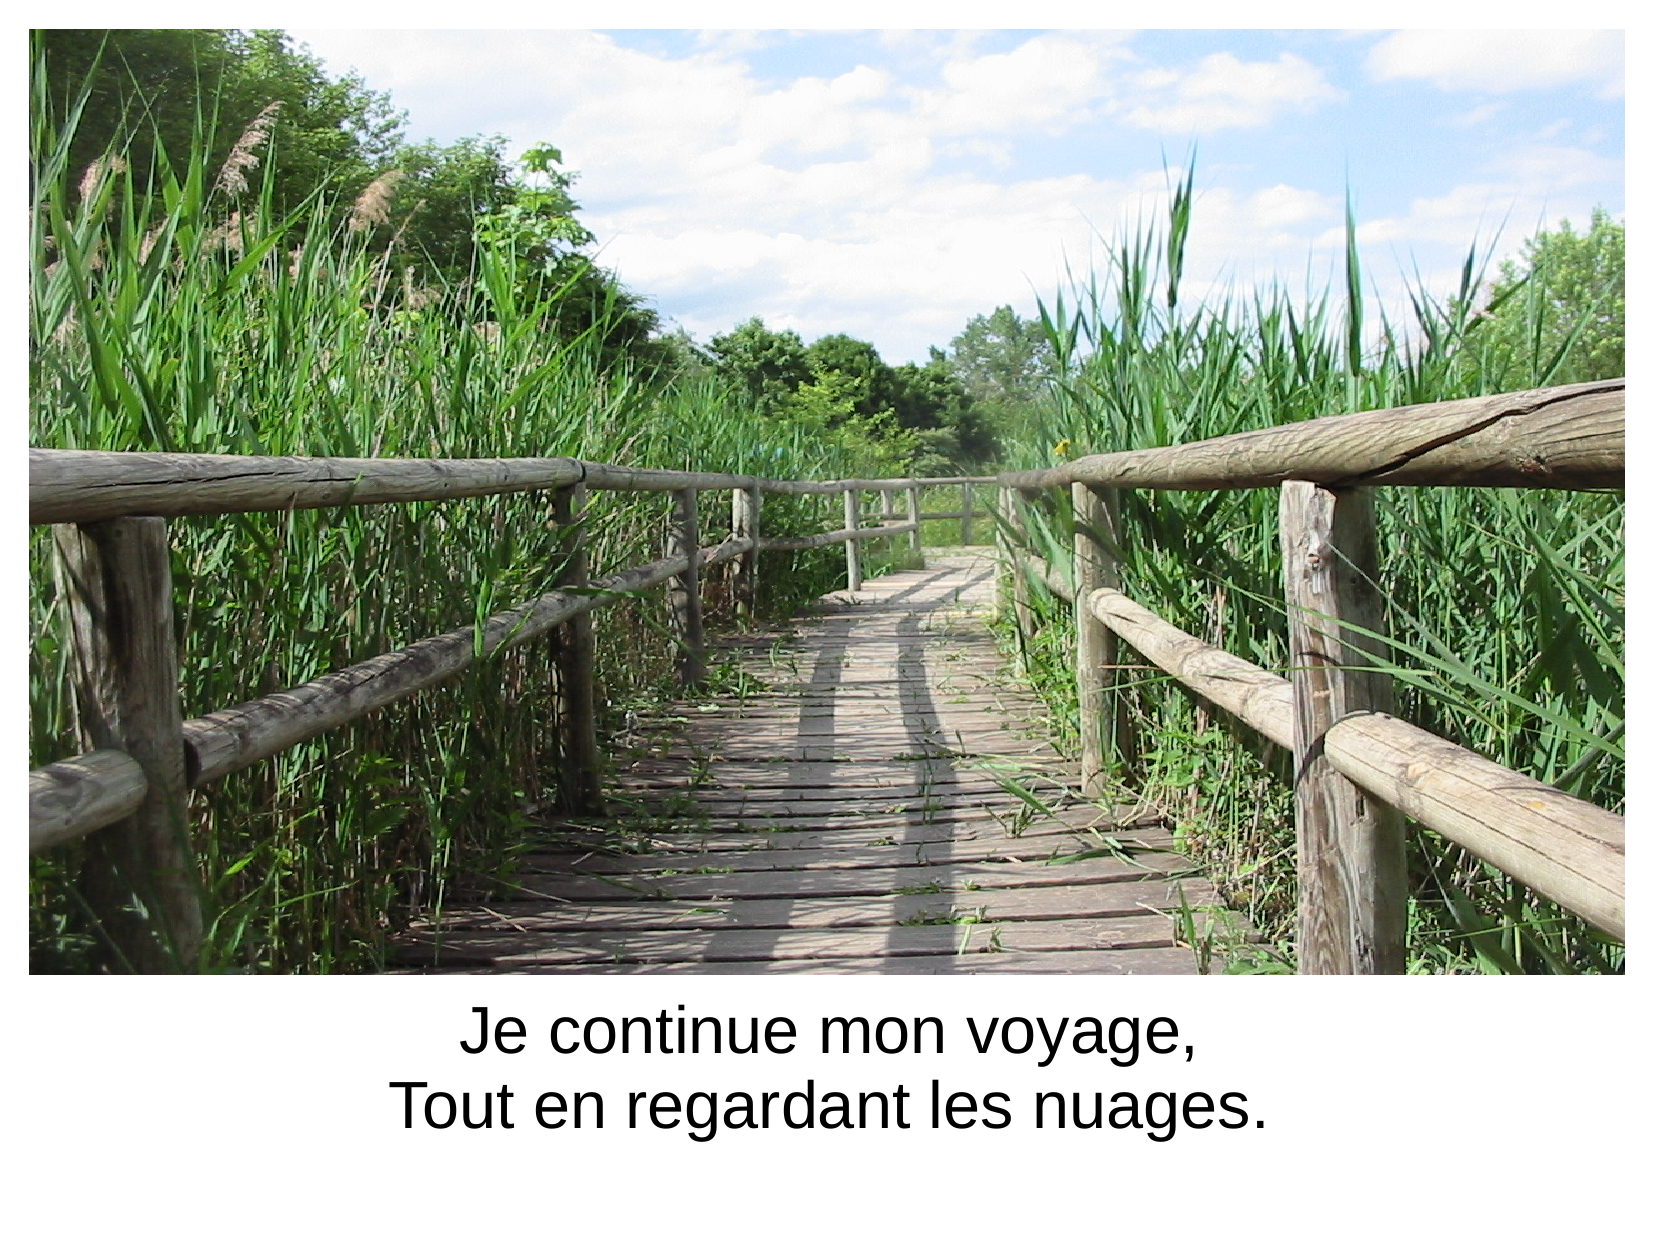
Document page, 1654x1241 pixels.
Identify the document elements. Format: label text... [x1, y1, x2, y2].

subtitle Je continue mon voyage, Tout en regardant les nuages. [88, 975, 1571, 1143]
picture [29, 29, 1625, 975]
